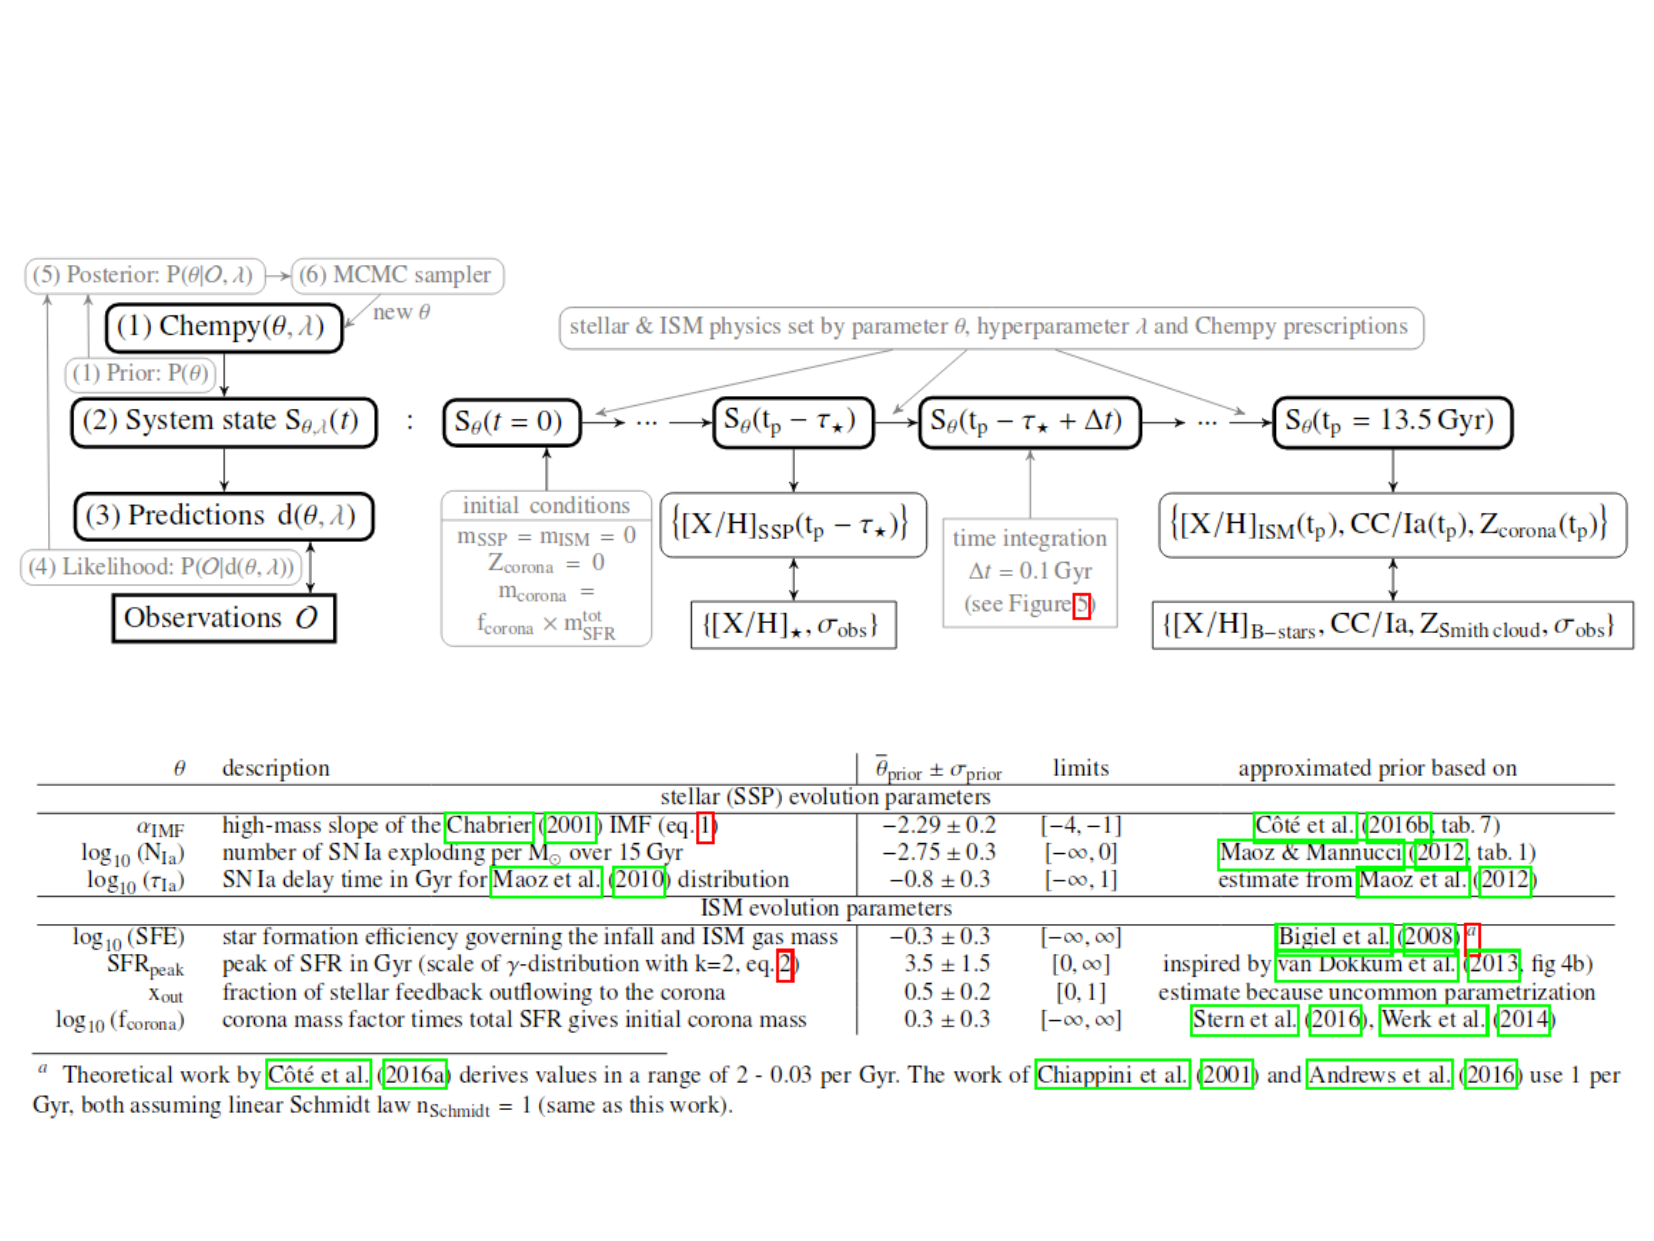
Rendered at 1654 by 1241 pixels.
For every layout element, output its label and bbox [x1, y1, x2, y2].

picture [0, 237, 1654, 1141]
